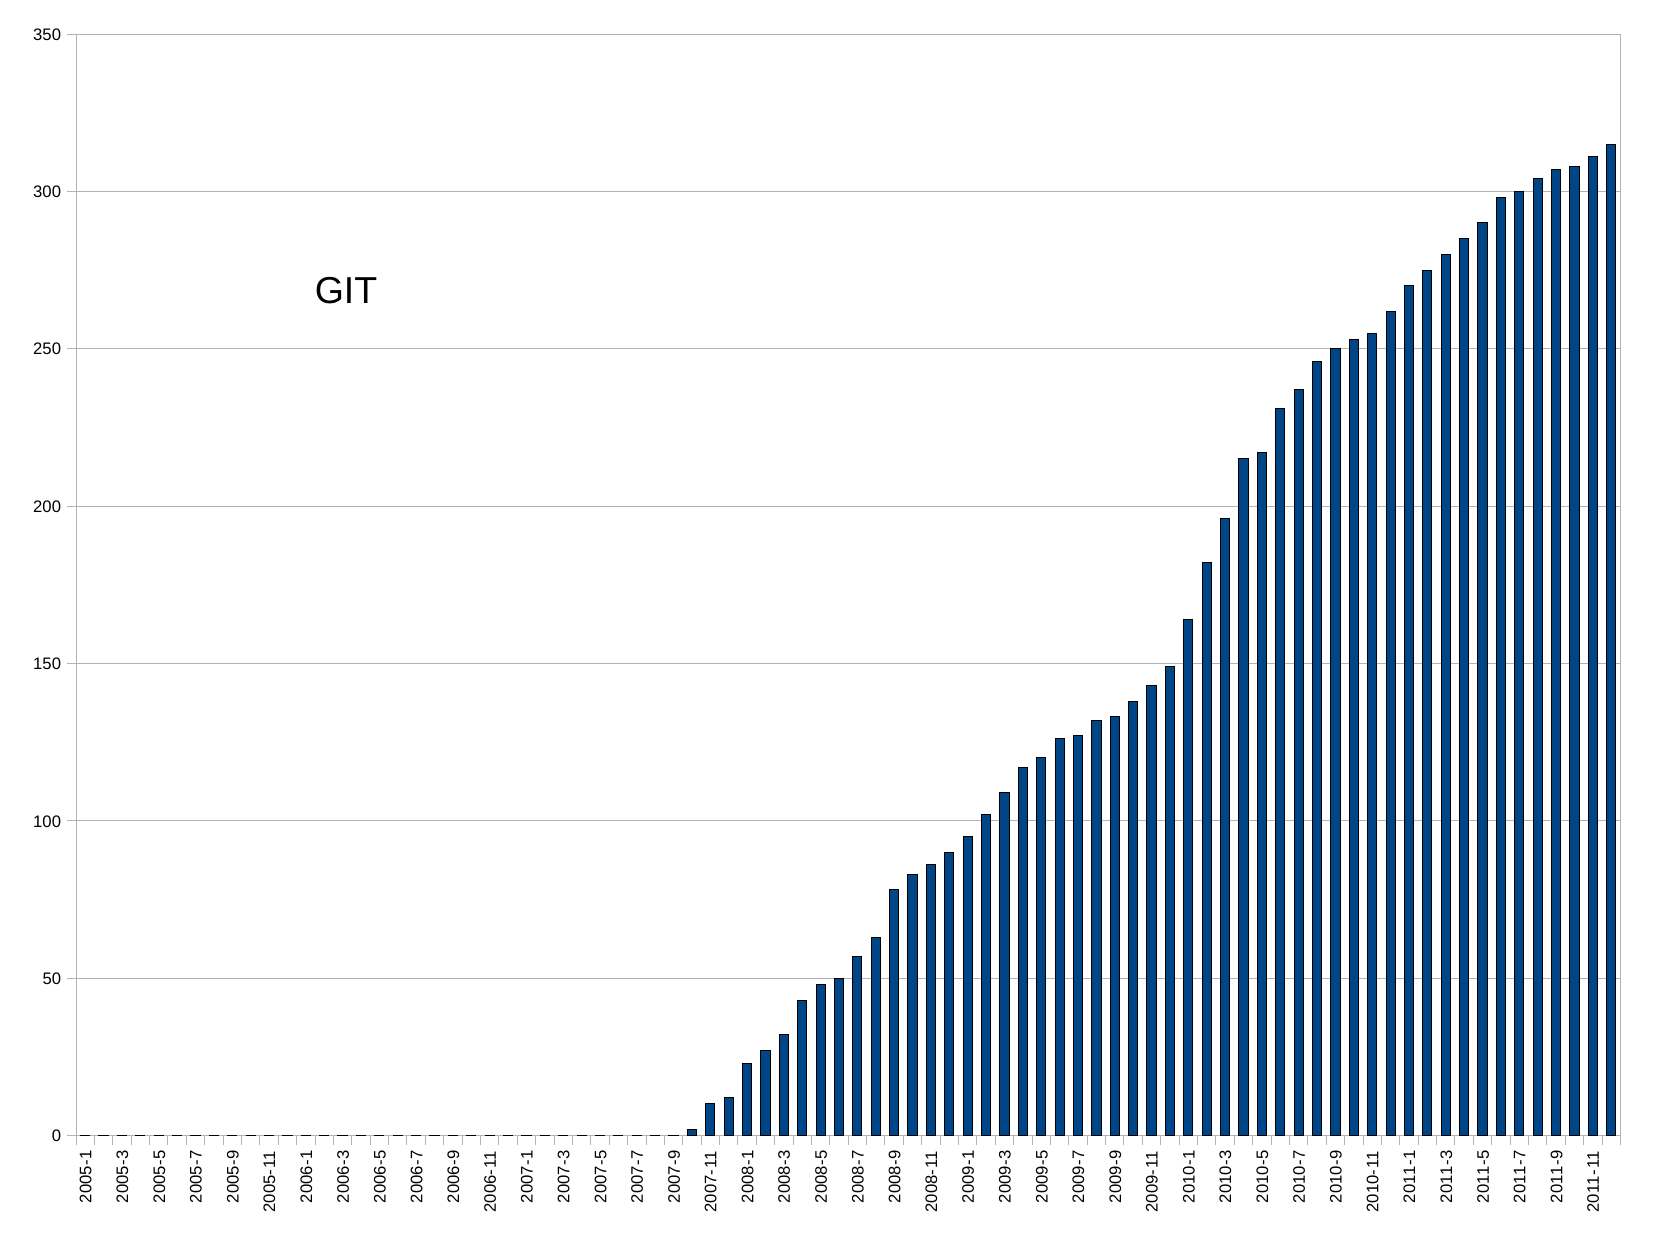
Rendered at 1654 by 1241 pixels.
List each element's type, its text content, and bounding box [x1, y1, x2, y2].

text_box GIT [300, 262, 393, 320]
chart [0, 0, 1654, 1238]
